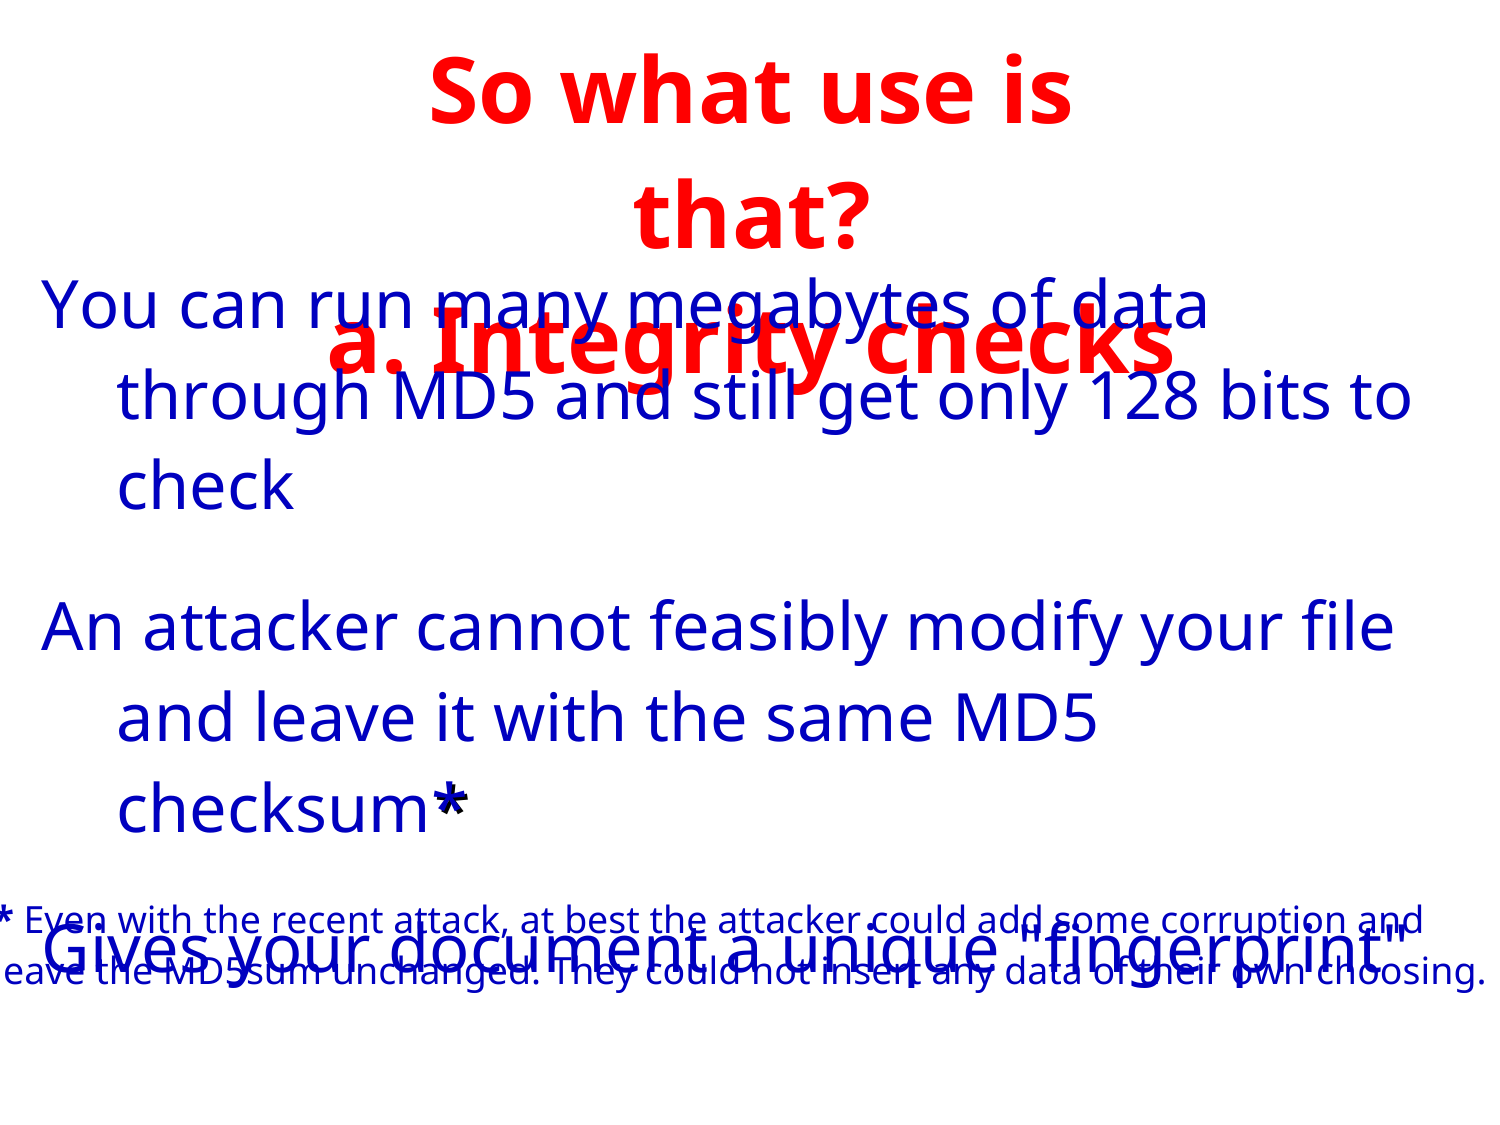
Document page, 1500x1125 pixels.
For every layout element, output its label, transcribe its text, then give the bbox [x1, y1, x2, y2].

text_box * Even with the recent attack, at best the attacker could add some corruption and leave the MD5sum unchanged. They could not insert any data of their own choosing. [0, 893, 1489, 996]
title So what use is that? a. Integrity checks [303, 25, 1200, 251]
list You can run many megabytes of data through MD5 and still get only 128 bits to check An attacker cannot feasibly modify your file and leave it with the same MD5 checksum* Gives your document a unique "fingerprint" [41, 257, 1426, 842]
